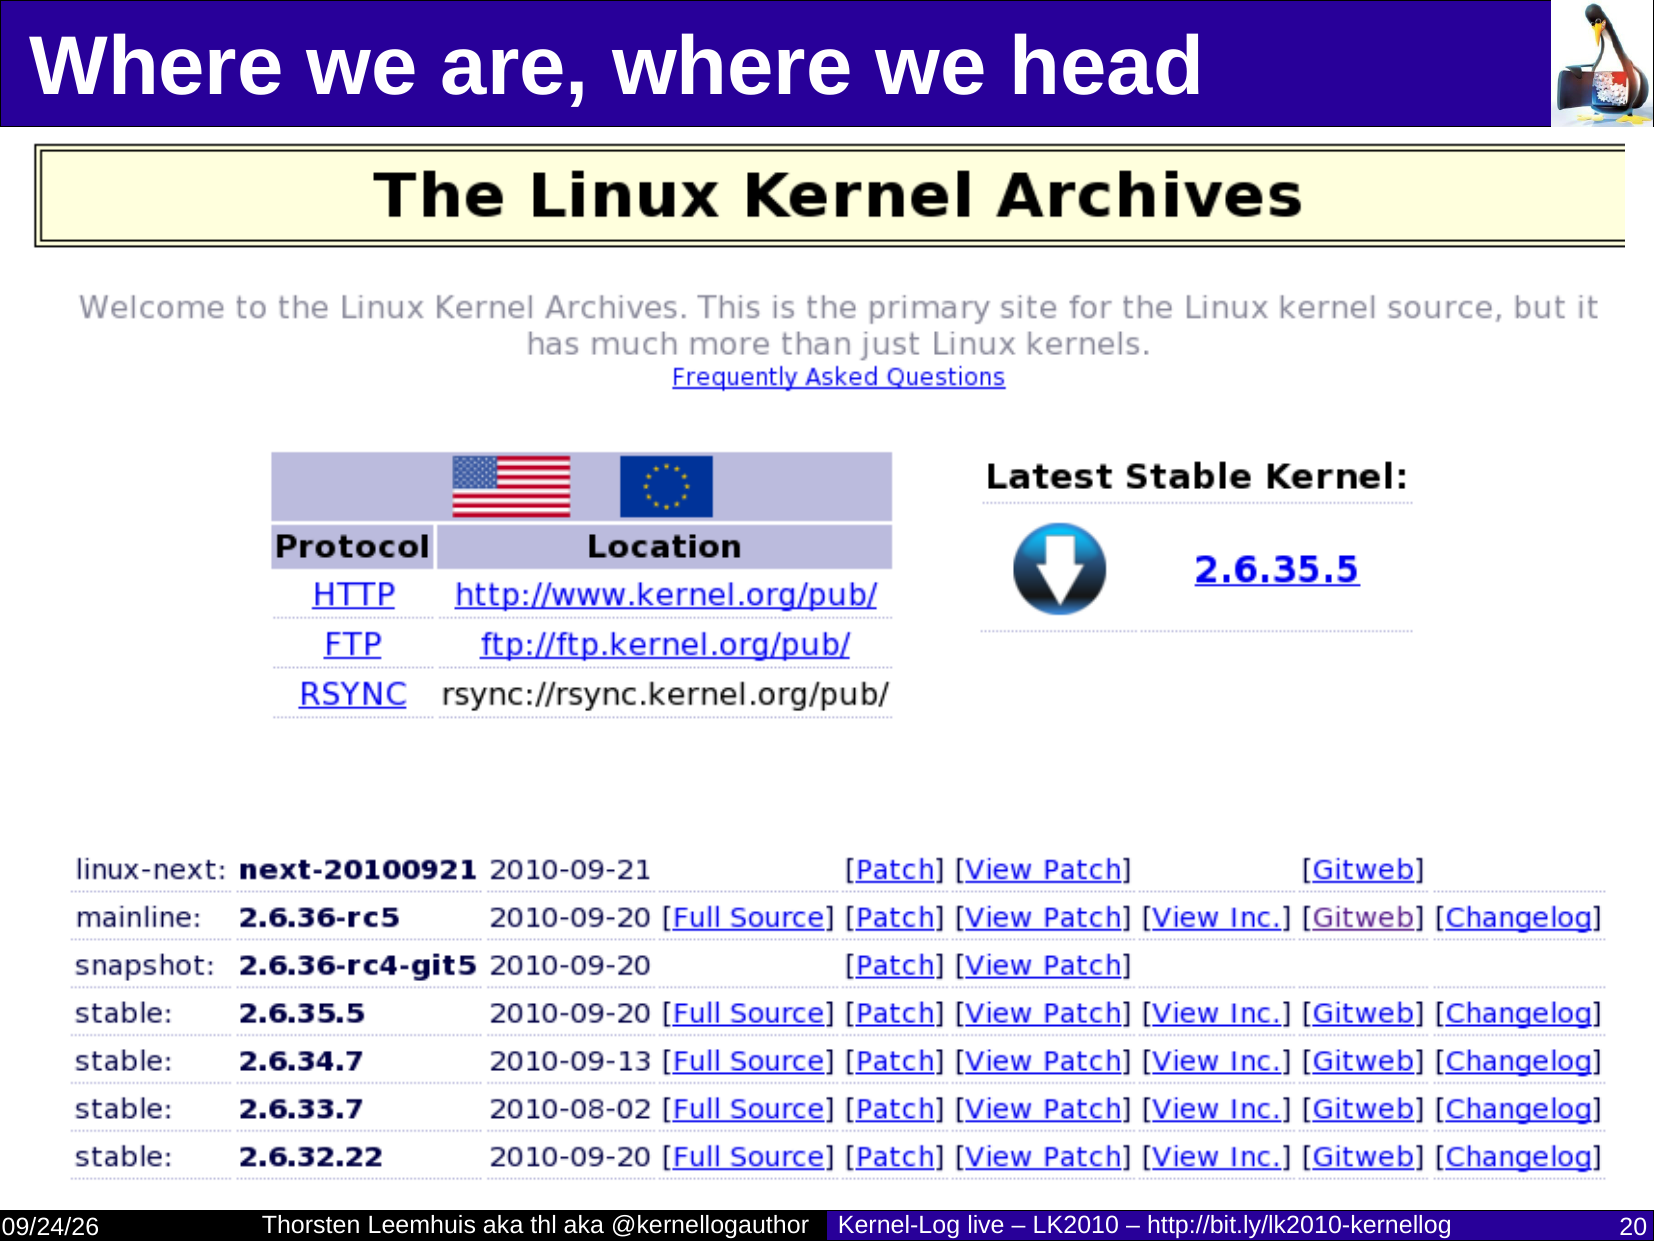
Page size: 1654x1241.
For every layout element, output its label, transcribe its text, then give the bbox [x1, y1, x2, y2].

title Where we are, where we head [29, 19, 1535, 113]
picture [1551, 0, 1653, 127]
picture [29, 131, 1625, 1182]
